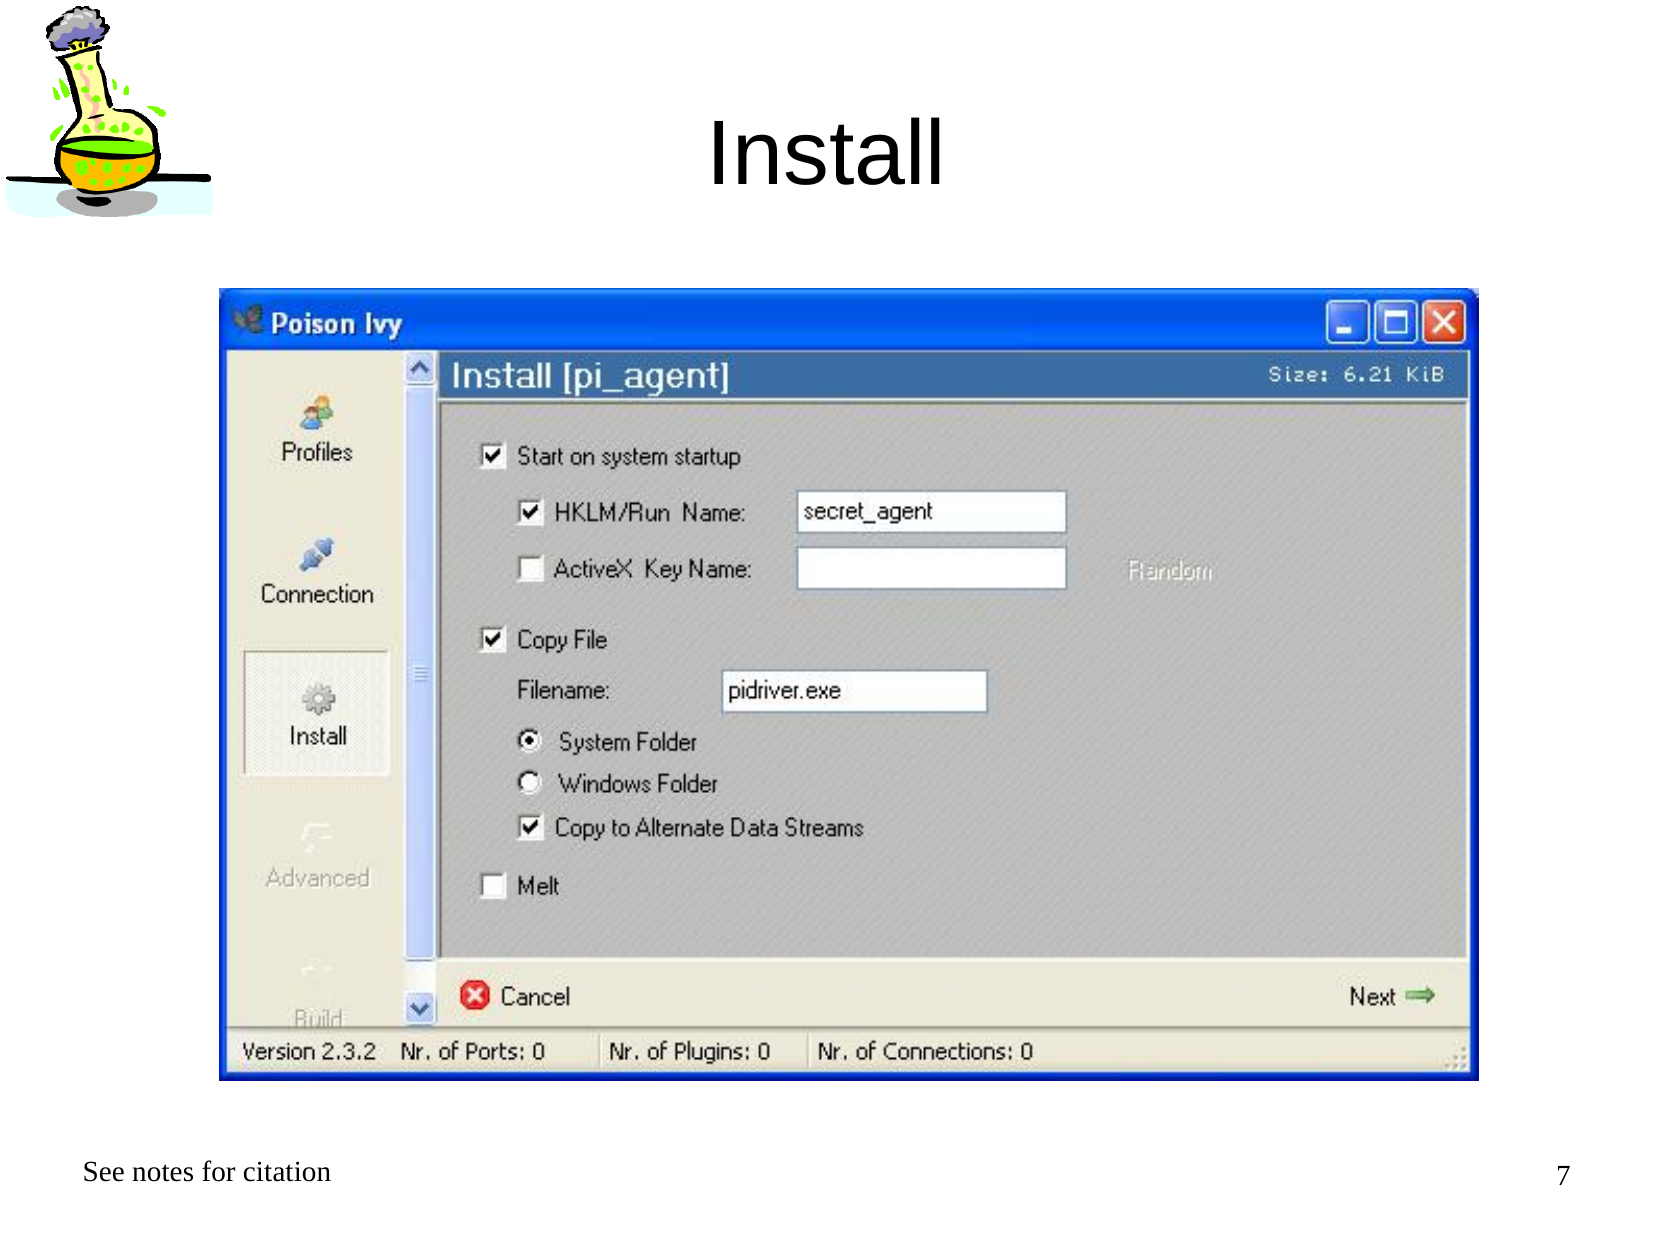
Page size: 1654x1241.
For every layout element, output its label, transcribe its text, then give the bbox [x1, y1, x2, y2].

title Install [82, 49, 1571, 257]
picture [5, 6, 213, 217]
picture [219, 288, 1479, 1081]
